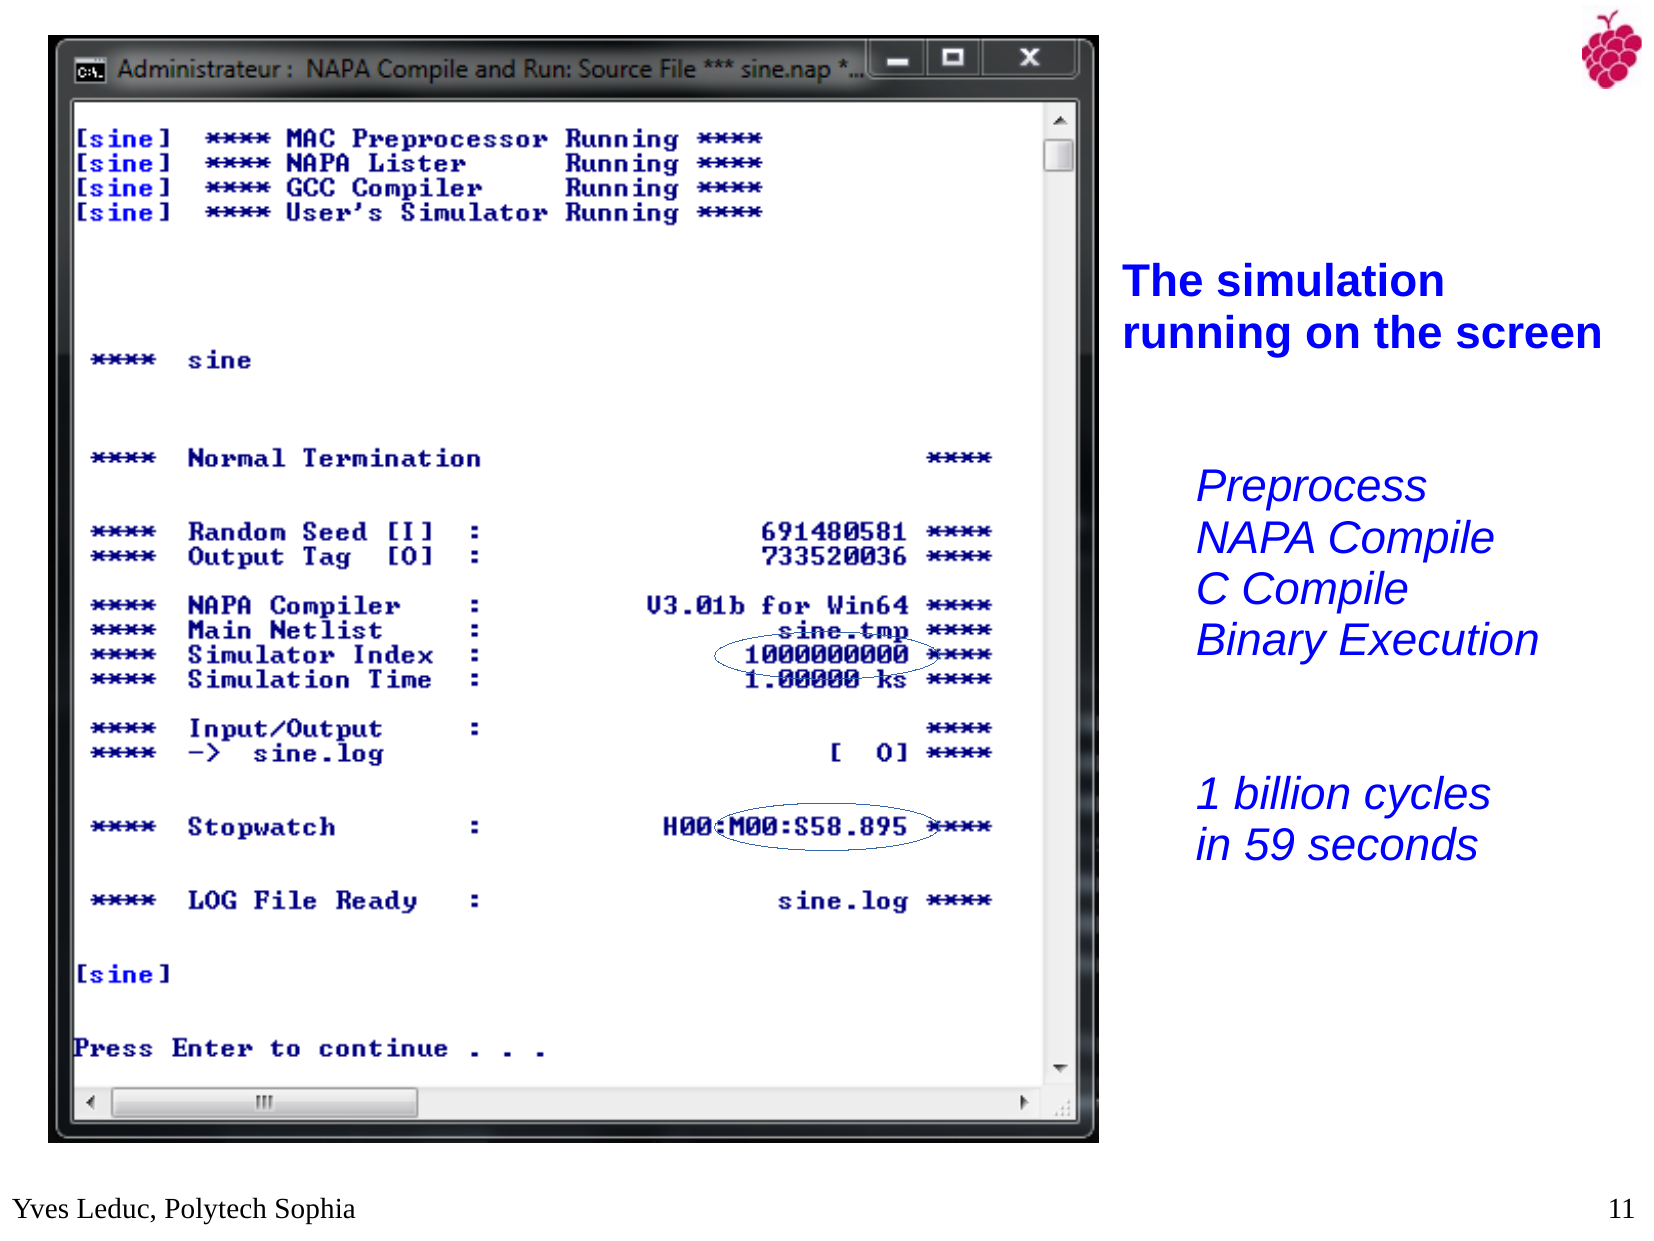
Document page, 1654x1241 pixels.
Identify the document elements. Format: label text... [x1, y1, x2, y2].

picture [48, 35, 1099, 1143]
text_box The simulation running on the screen Preprocess NAPA Compile C Compile Binary Execution 1 billion cycles in 59 seconds [1107, 248, 1619, 880]
picture [1582, 5, 1642, 89]
